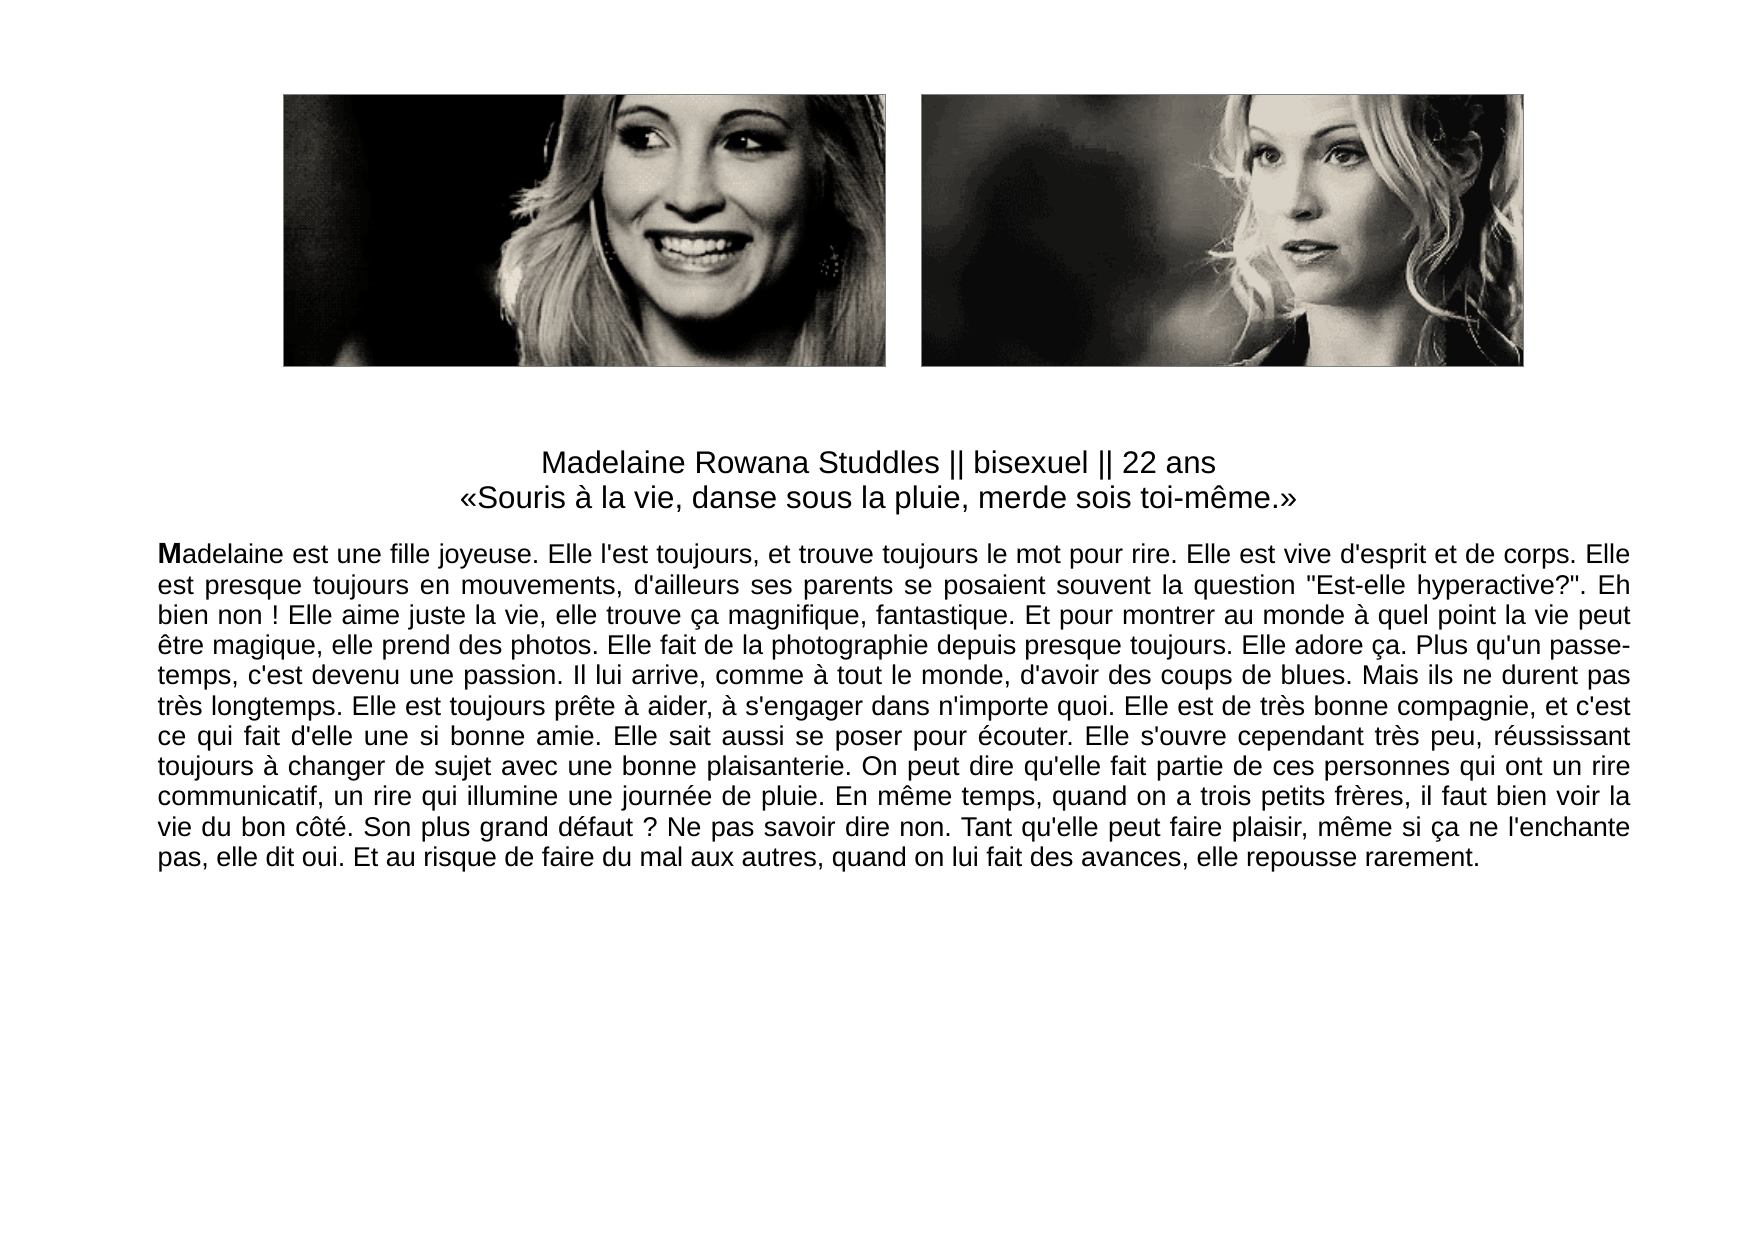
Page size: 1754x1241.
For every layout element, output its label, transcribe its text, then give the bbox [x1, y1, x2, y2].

subtitle Madelaine est une fille joyeuse. Elle l'est toujours, et trouve toujours le mot pour rire. Elle est vive d'esprit et de corps. Elle est presque toujours en mouvements, d'ailleurs ses parents se posaient souvent la question "Est-elle hyperactive?". Eh bien non ! Elle aime juste la vie, elle trouve ça magnifique, fantastique. Et pour montrer au monde à quel point la vie peut être magique, elle prend des photos. Elle fait de la photographie depuis presque toujours. Elle adore ça. Plus qu'un passe-temps, c'est devenu une passion. Il lui arrive, comme à tout le monde, d'avoir des coups de blues. Mais ils ne durent pas très longtemps. Elle est toujours prête à aider, à s'engager dans n'importe quoi. Elle est de très bonne compagnie, et c'est ce qui fait d'elle une si bonne amie. Elle sait aussi se poser pour écouter. Elle s'ouvre cependant très peu, réussissant toujours à changer de sujet avec une bonne plaisanterie. On peut dire qu'elle fait partie de ces personnes qui ont un rire communicatif, un rire qui illumine une journée de pluie. En même temps, quand on a trois petits frères, il faut bien voir la vie du bon côté. Son plus grand défaut ? Ne pas savoir dire non. Tant qu'elle peut faire plaisir, même si ça ne l'enchante pas, elle dit oui. Et au risque de faire du mal aux autres, quand on lui fait des avances, elle repousse rarement. [157, 334, 1630, 1075]
text_box [921, 94, 1524, 367]
text_box [283, 94, 886, 367]
title Madelaine Rowana Studdles || bisexuel || 22 ans «Souris à la vie, danse sous la pluie, merde sois toi-même.» [129, 23, 1630, 591]
